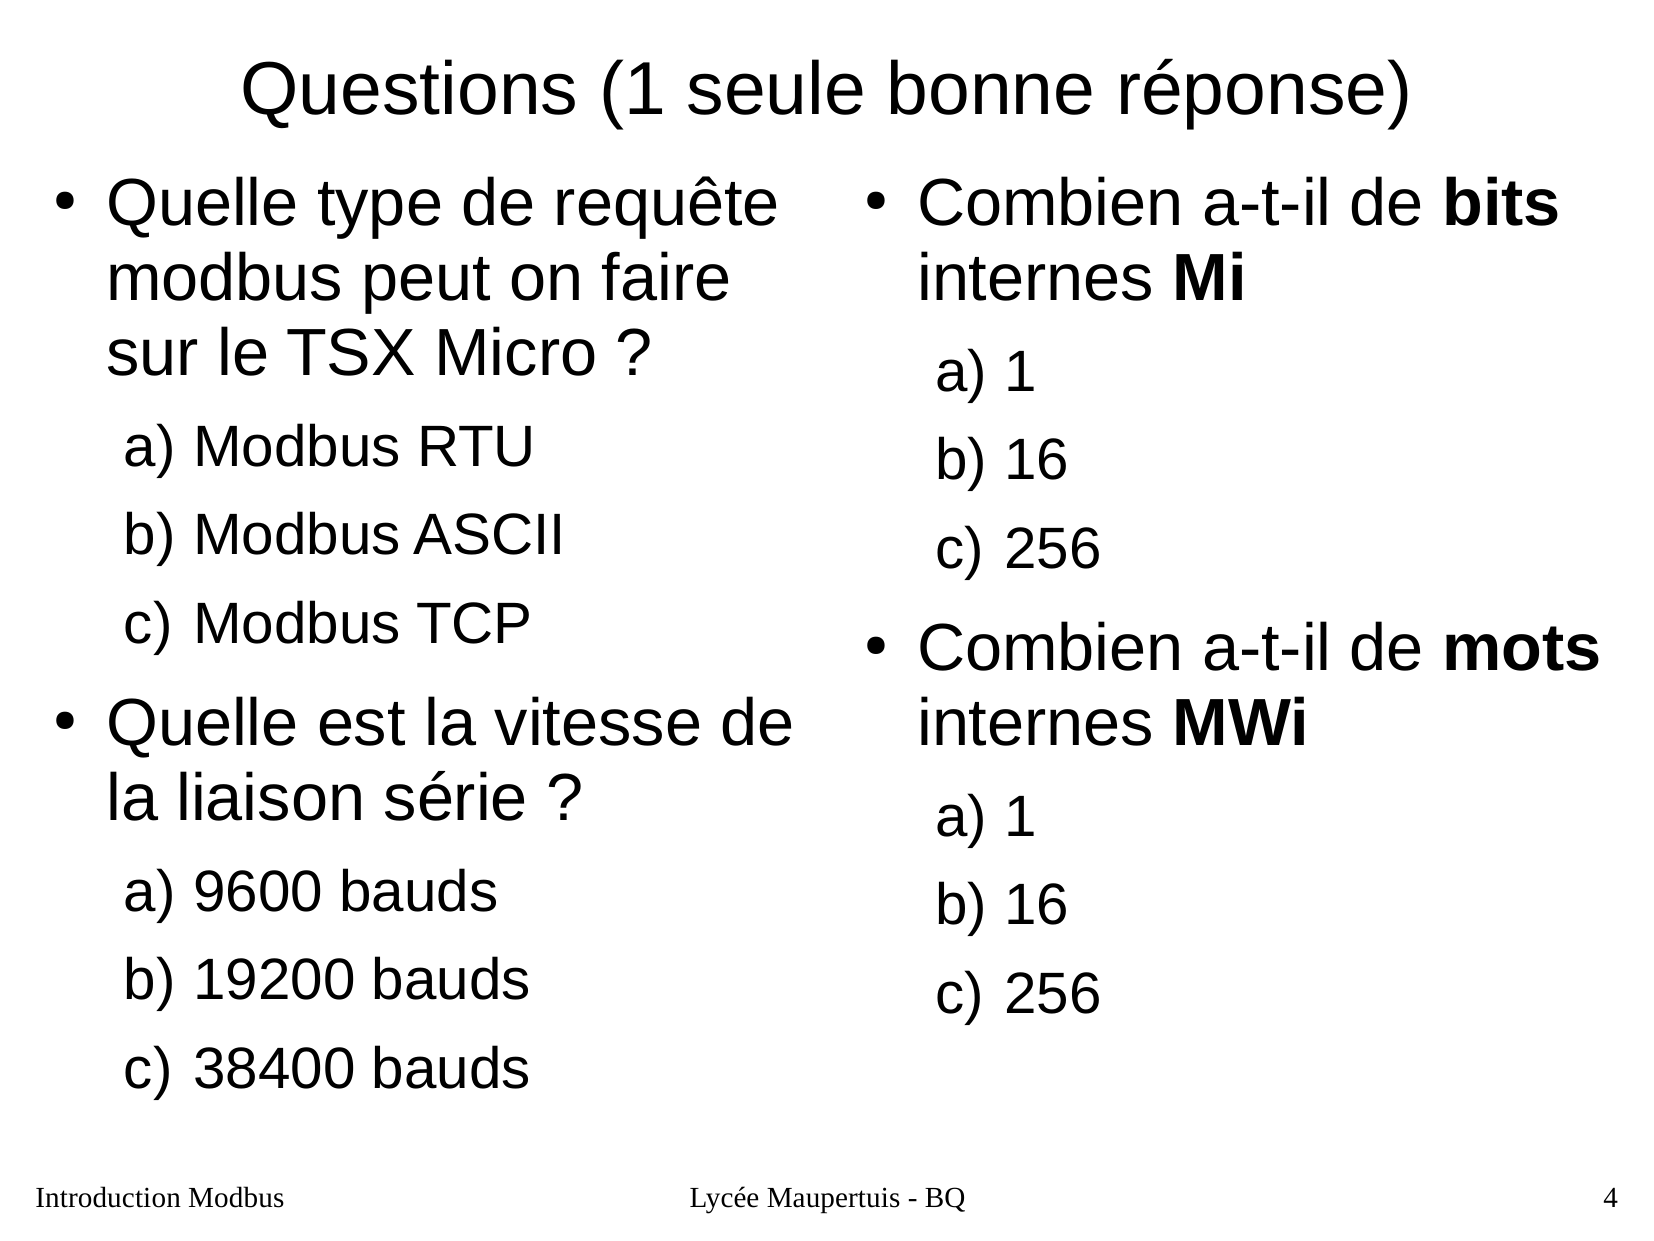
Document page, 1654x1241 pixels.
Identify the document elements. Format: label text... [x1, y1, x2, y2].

title Questions (1 seule bonne réponse) [35, 35, 1619, 142]
list Combien a-t-il de bits internes Mi 1 16 256 Combien a-t-il de mots internes MWi 1 16 256 [846, 165, 1619, 1170]
list Quelle type de requête modbus peut on faire sur le TSX Micro ? Modbus RTU Modbus ASCII Modbus TCP Quelle est la vitesse de la liaison série ? 9600 bauds 19200 bauds 38400 bauds [35, 165, 808, 1170]
